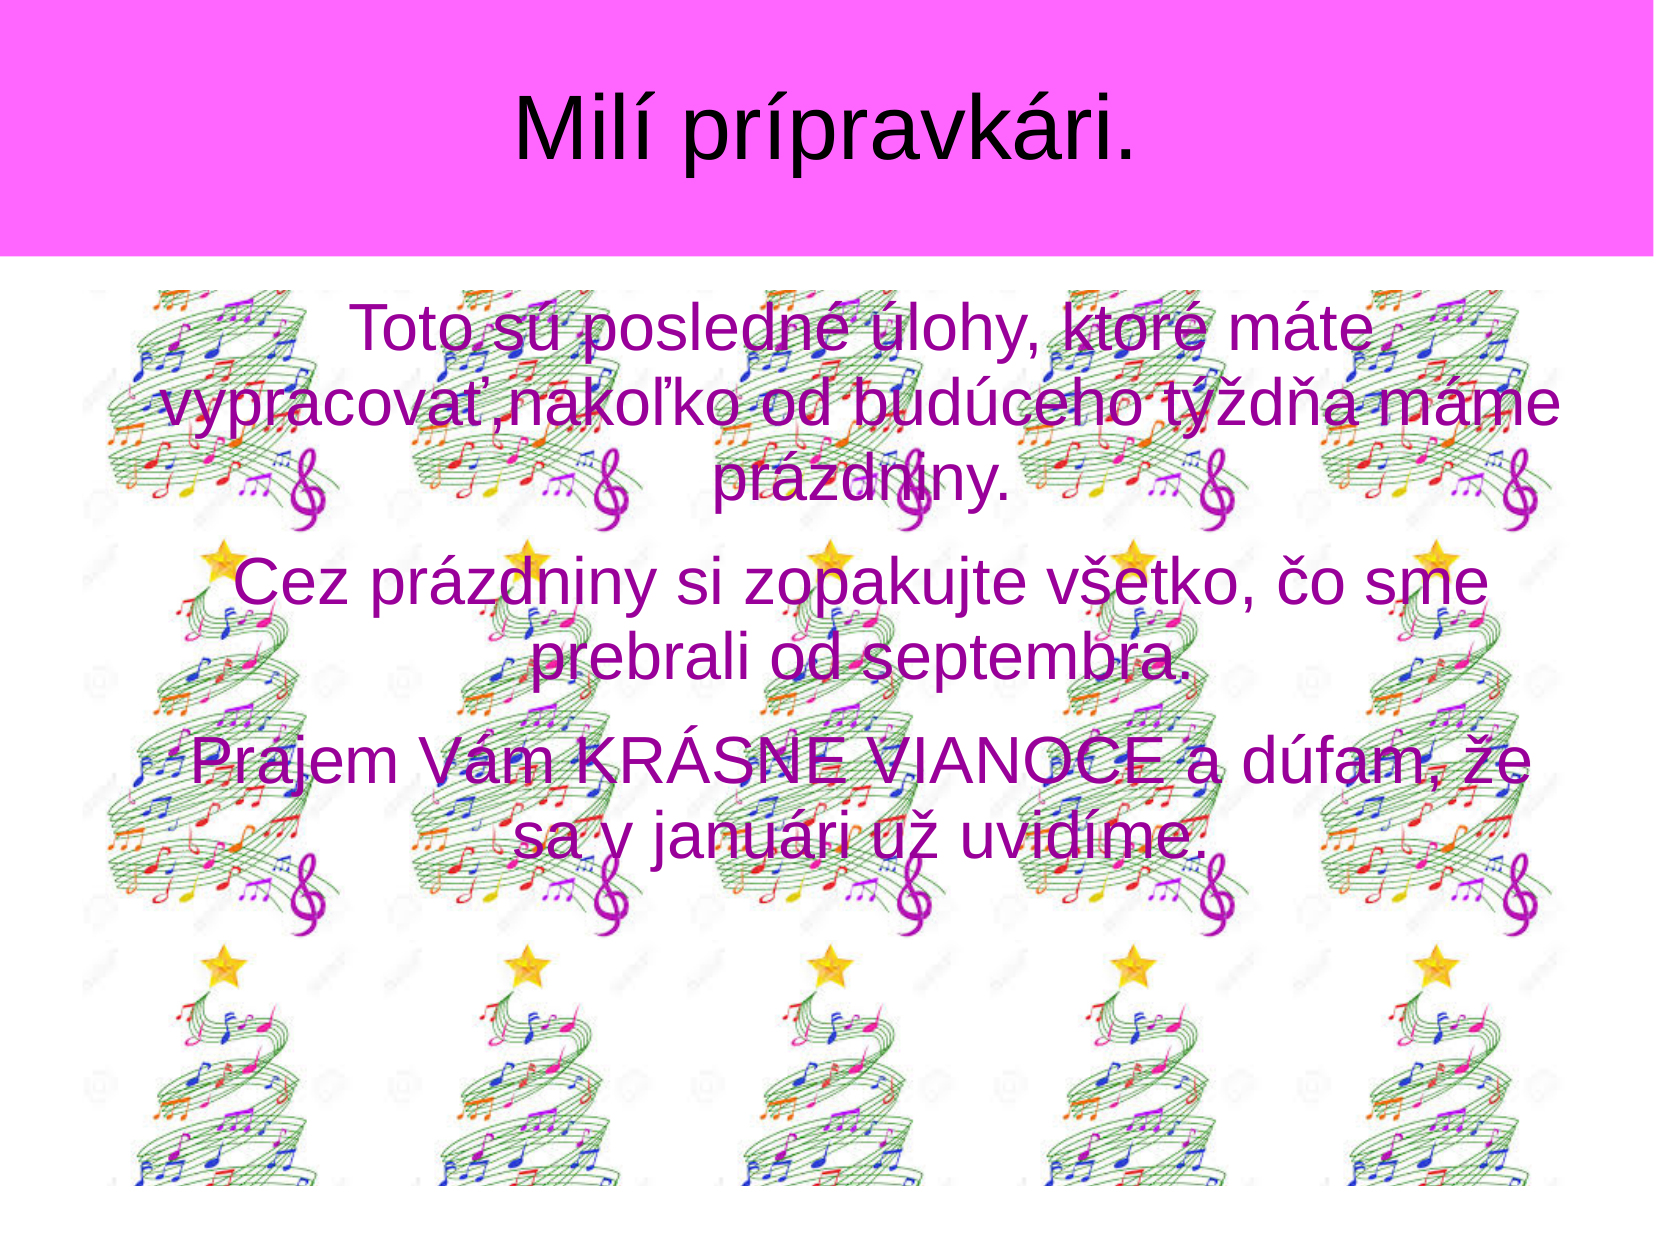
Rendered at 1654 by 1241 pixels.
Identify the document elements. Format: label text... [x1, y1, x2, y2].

list Toto sú posledné úlohy, ktoré máte vypracovať,nakoľko od budúceho týždňa máme prázdniny. Cez prázdniny si zopakujte všetko, čo sme prebrali od septembra. Prajem Vám KRÁSNE VIANOCE a dúfam, že sa v januári už uvidíme. [82, 290, 1571, 1186]
title Milí prípravkári. [0, 0, 1654, 257]
